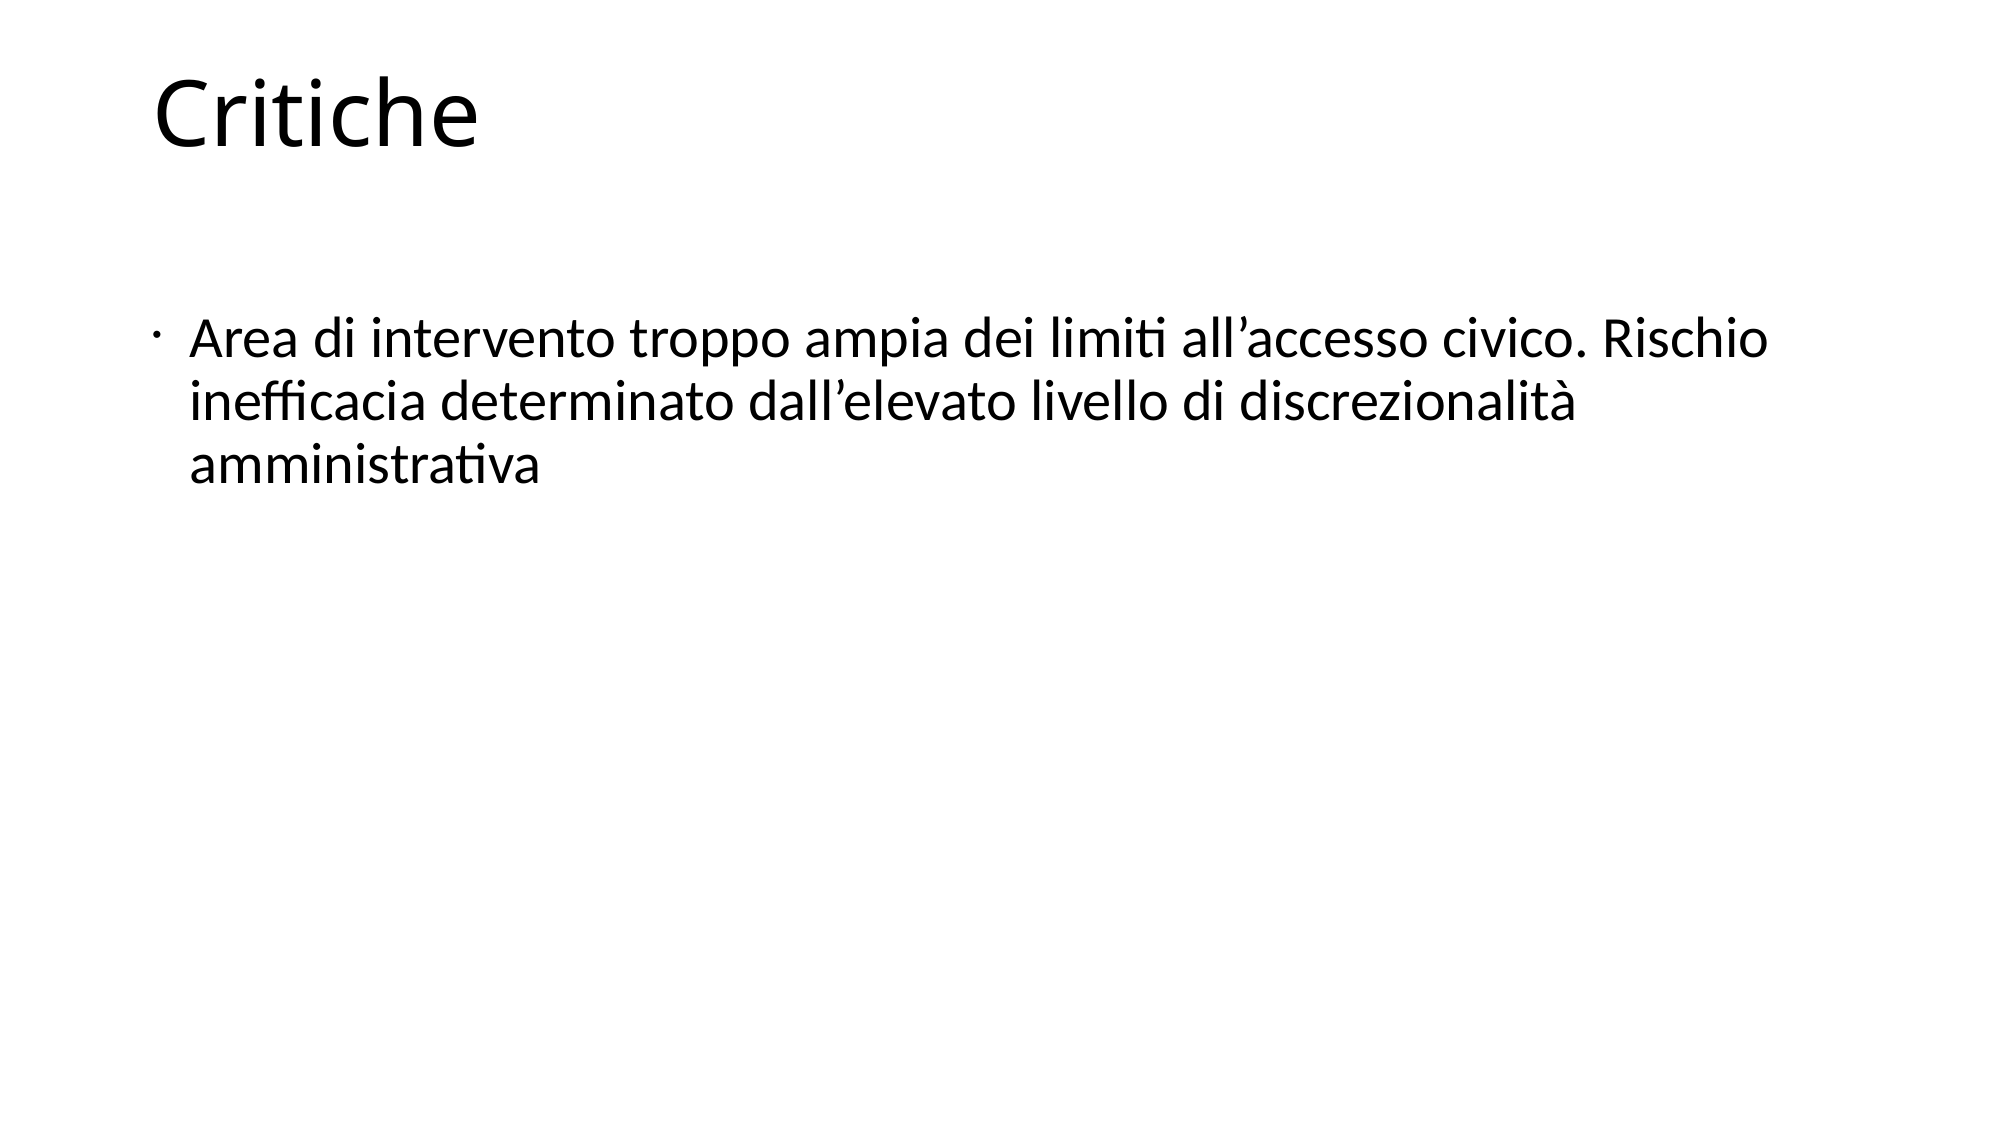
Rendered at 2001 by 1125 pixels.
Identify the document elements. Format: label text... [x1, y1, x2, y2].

title Critiche [137, 59, 1863, 278]
list Area di intervento troppo ampia dei limiti all’accesso civico. Rischio inefficacia determinato dall’elevato livello di discrezionalità amministrativa [137, 299, 1863, 1014]
